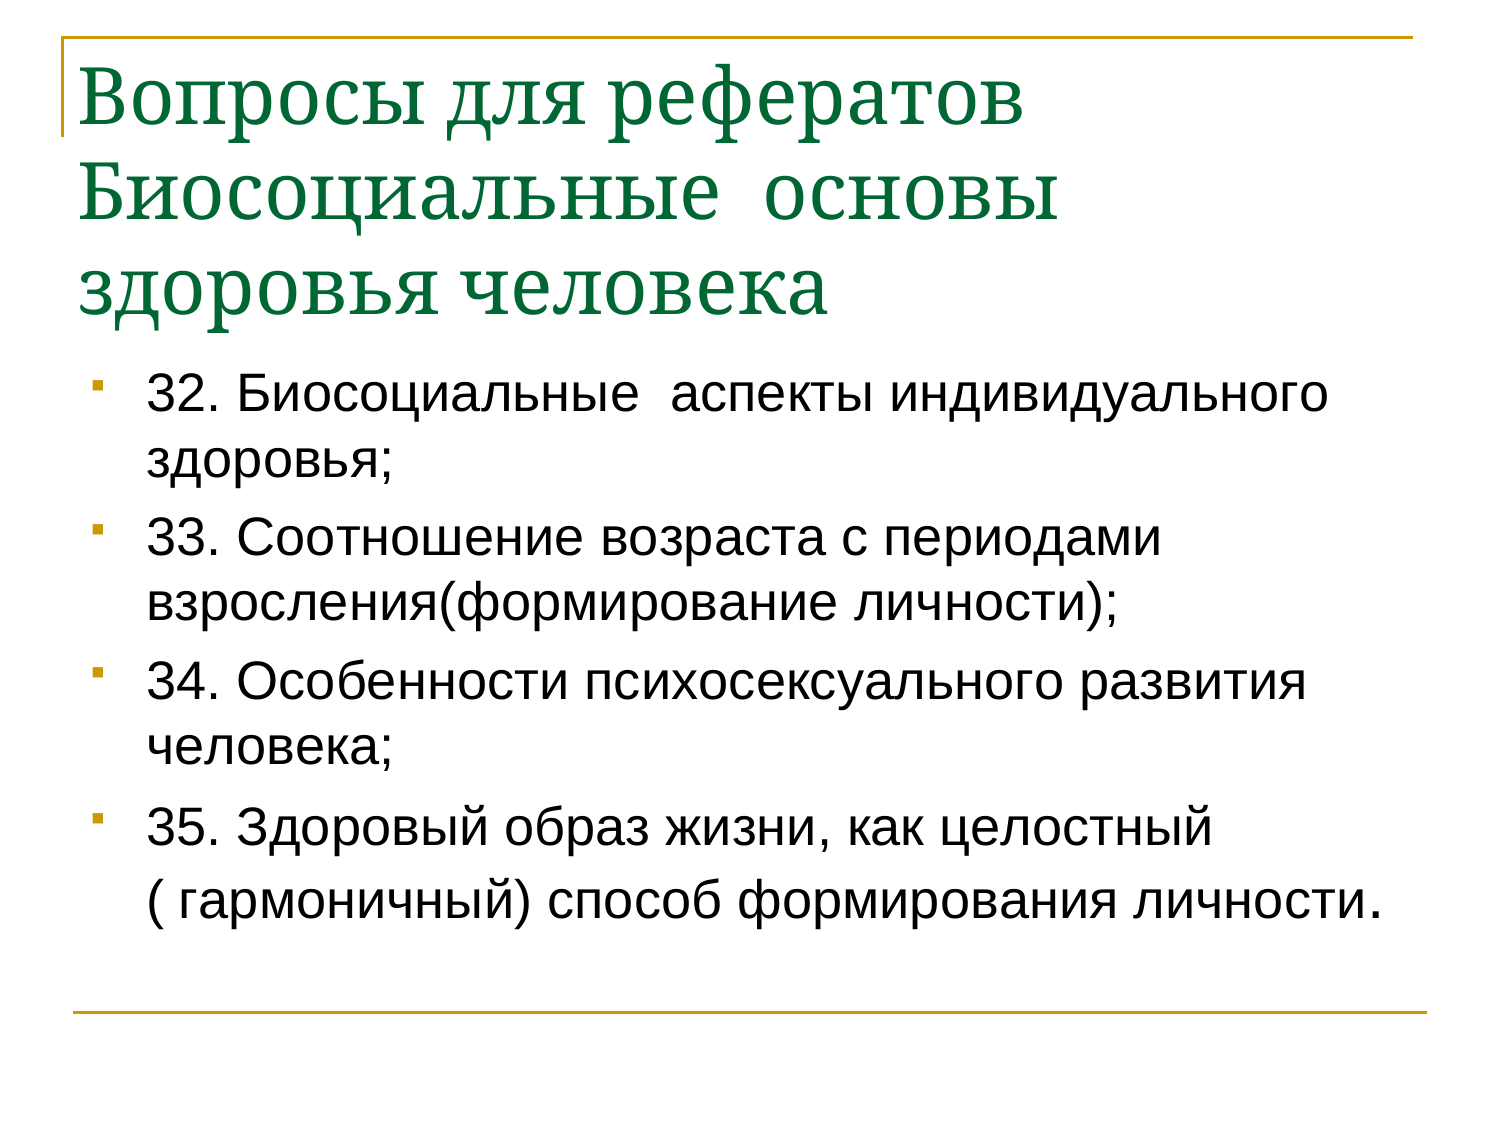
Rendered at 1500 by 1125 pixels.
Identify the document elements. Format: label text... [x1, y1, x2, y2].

list 32. Биосоциальные аспекты индивидуального здоровья; 33. Соотношение возраста с периодами взросления(формирование личности); 34. Особенности психосексуального развития человека; 35. Здоровый образ жизни, как целостный ( гармоничный) способ формирования личности. [75, 349, 1426, 963]
text_box Вопросы для рефератов Биосоциальные основы здоровья человека [62, 37, 1413, 225]
